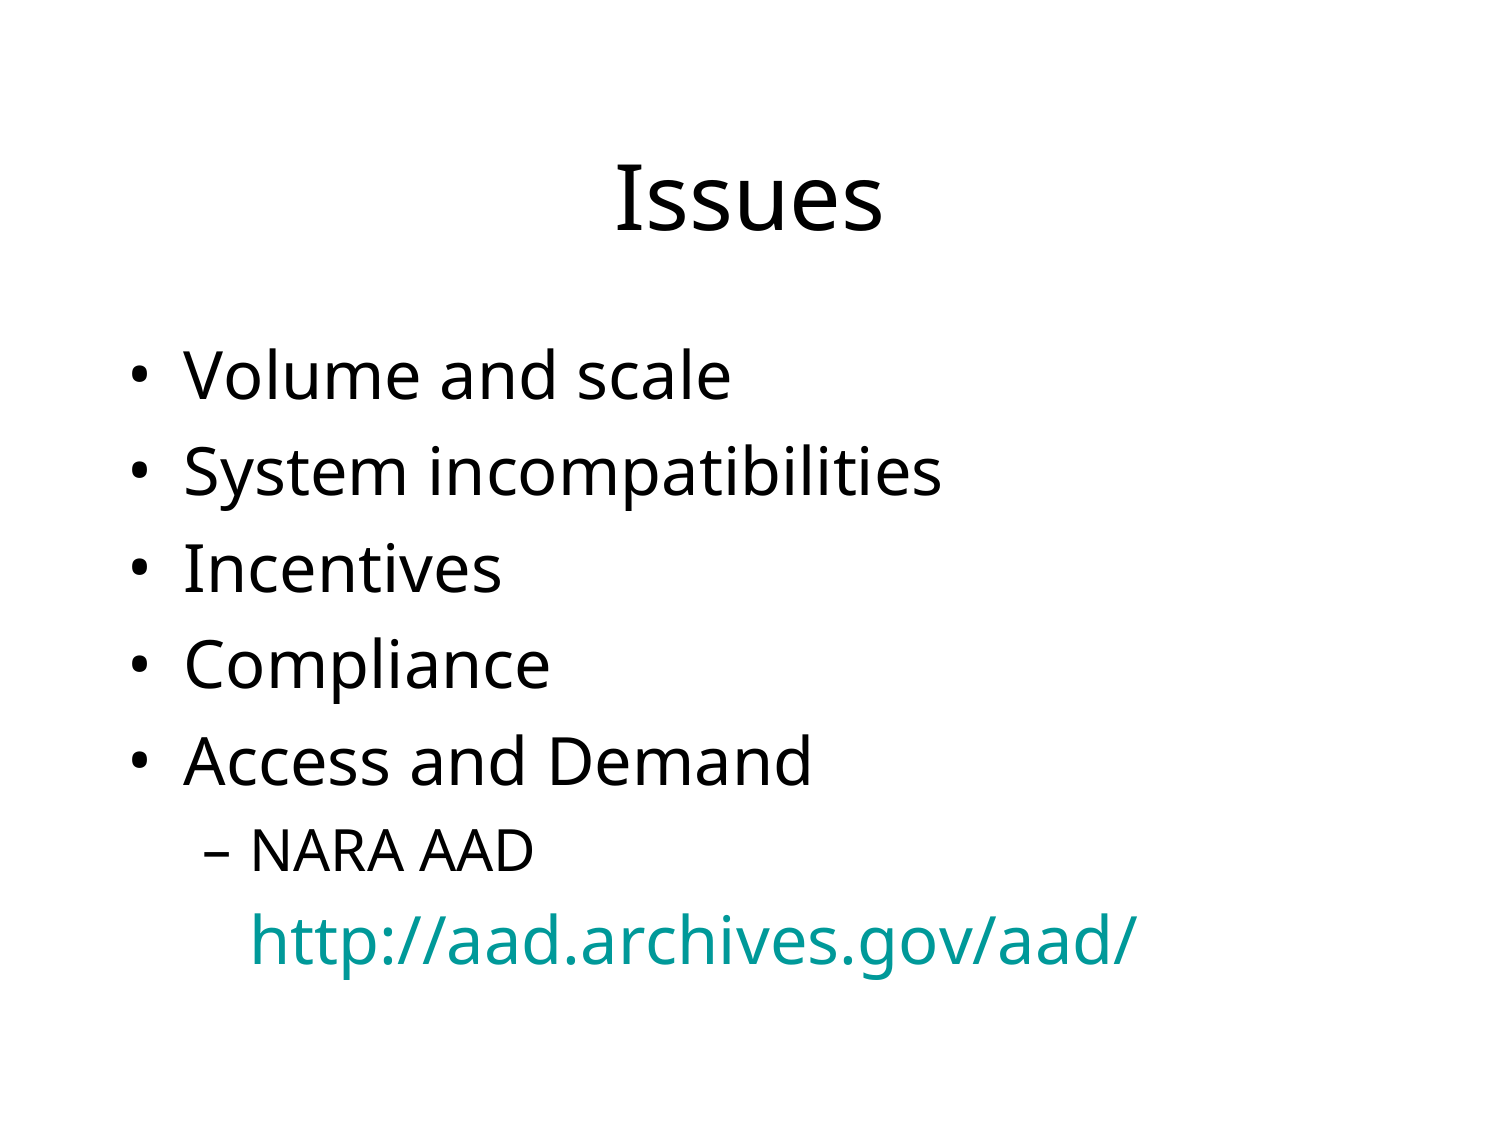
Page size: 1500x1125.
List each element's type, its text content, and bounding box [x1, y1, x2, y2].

list Volume and scale System incompatibilities Incentives Compliance Access and Demand NARA AAD http://aad.archives.gov/aad/ [112, 324, 1388, 1125]
title Issues [112, 99, 1388, 288]
